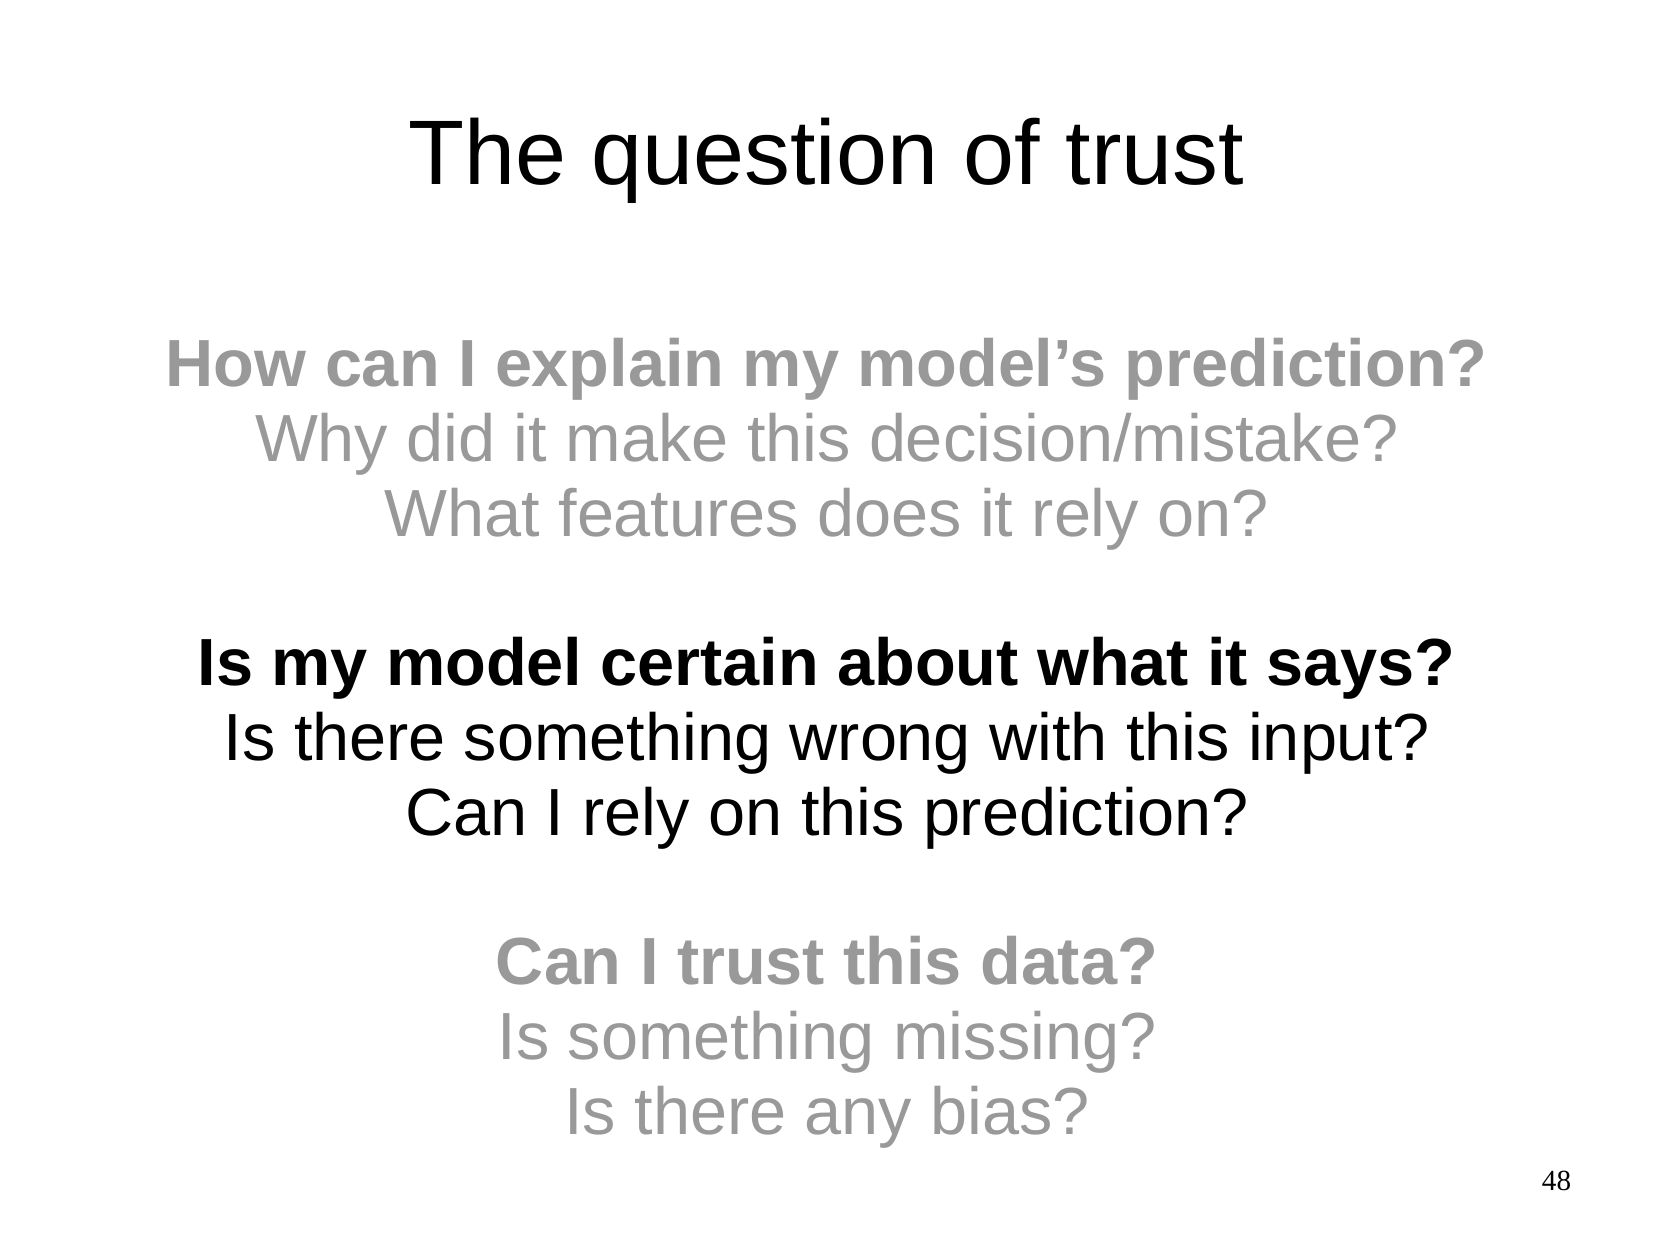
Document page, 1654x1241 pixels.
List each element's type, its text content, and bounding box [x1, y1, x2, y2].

title The question of trust [82, 49, 1571, 257]
subtitle How can I explain my model’s prediction? Why did it make this decision/mistake? What features does it rely on? Is my model certain about what it says? Is there something wrong with this input? Can I rely on this prediction? Can I trust this data? Is something missing? Is there any bias? [147, 290, 1507, 1185]
